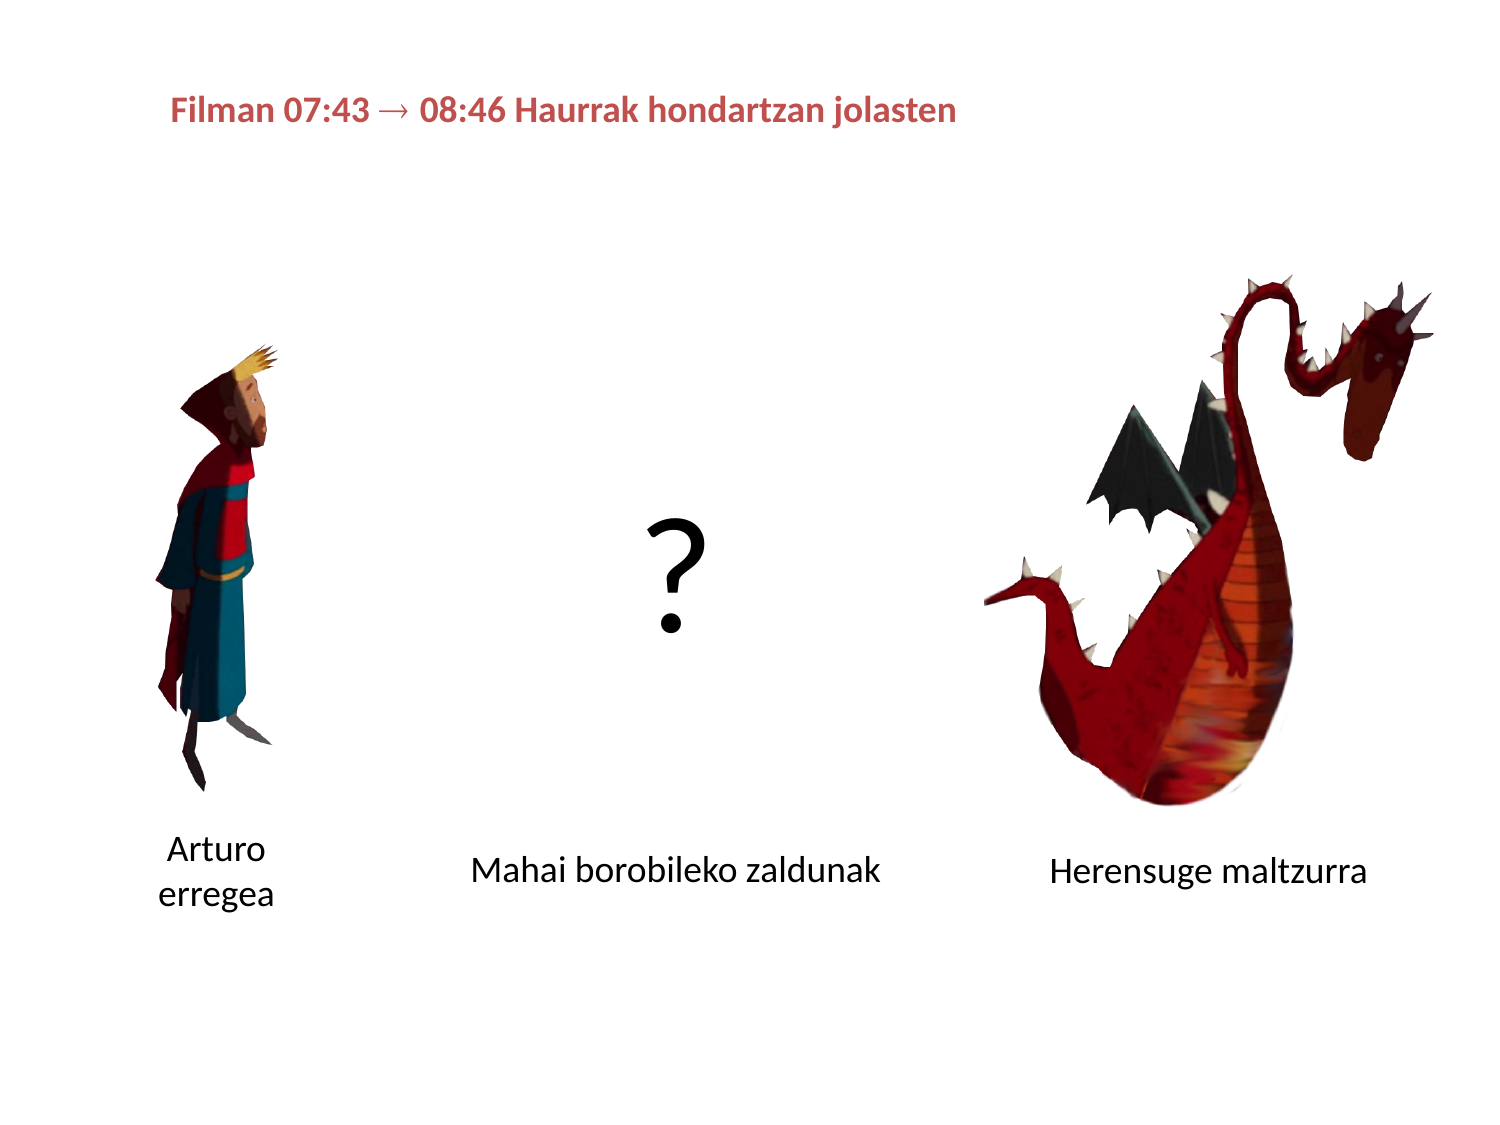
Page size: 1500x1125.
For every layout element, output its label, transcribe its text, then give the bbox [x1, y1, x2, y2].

text_box Herensuge maltzurra [1034, 839, 1384, 899]
text_box Arturo erregea [141, 816, 291, 922]
text_box ? [622, 458, 730, 674]
picture [155, 343, 278, 792]
picture [984, 274, 1434, 817]
text_box Mahai borobileko zaldunak [455, 837, 897, 898]
text_box Filman 07:43  08:46 Haurrak hondartzan jolasten [155, 78, 1010, 138]
